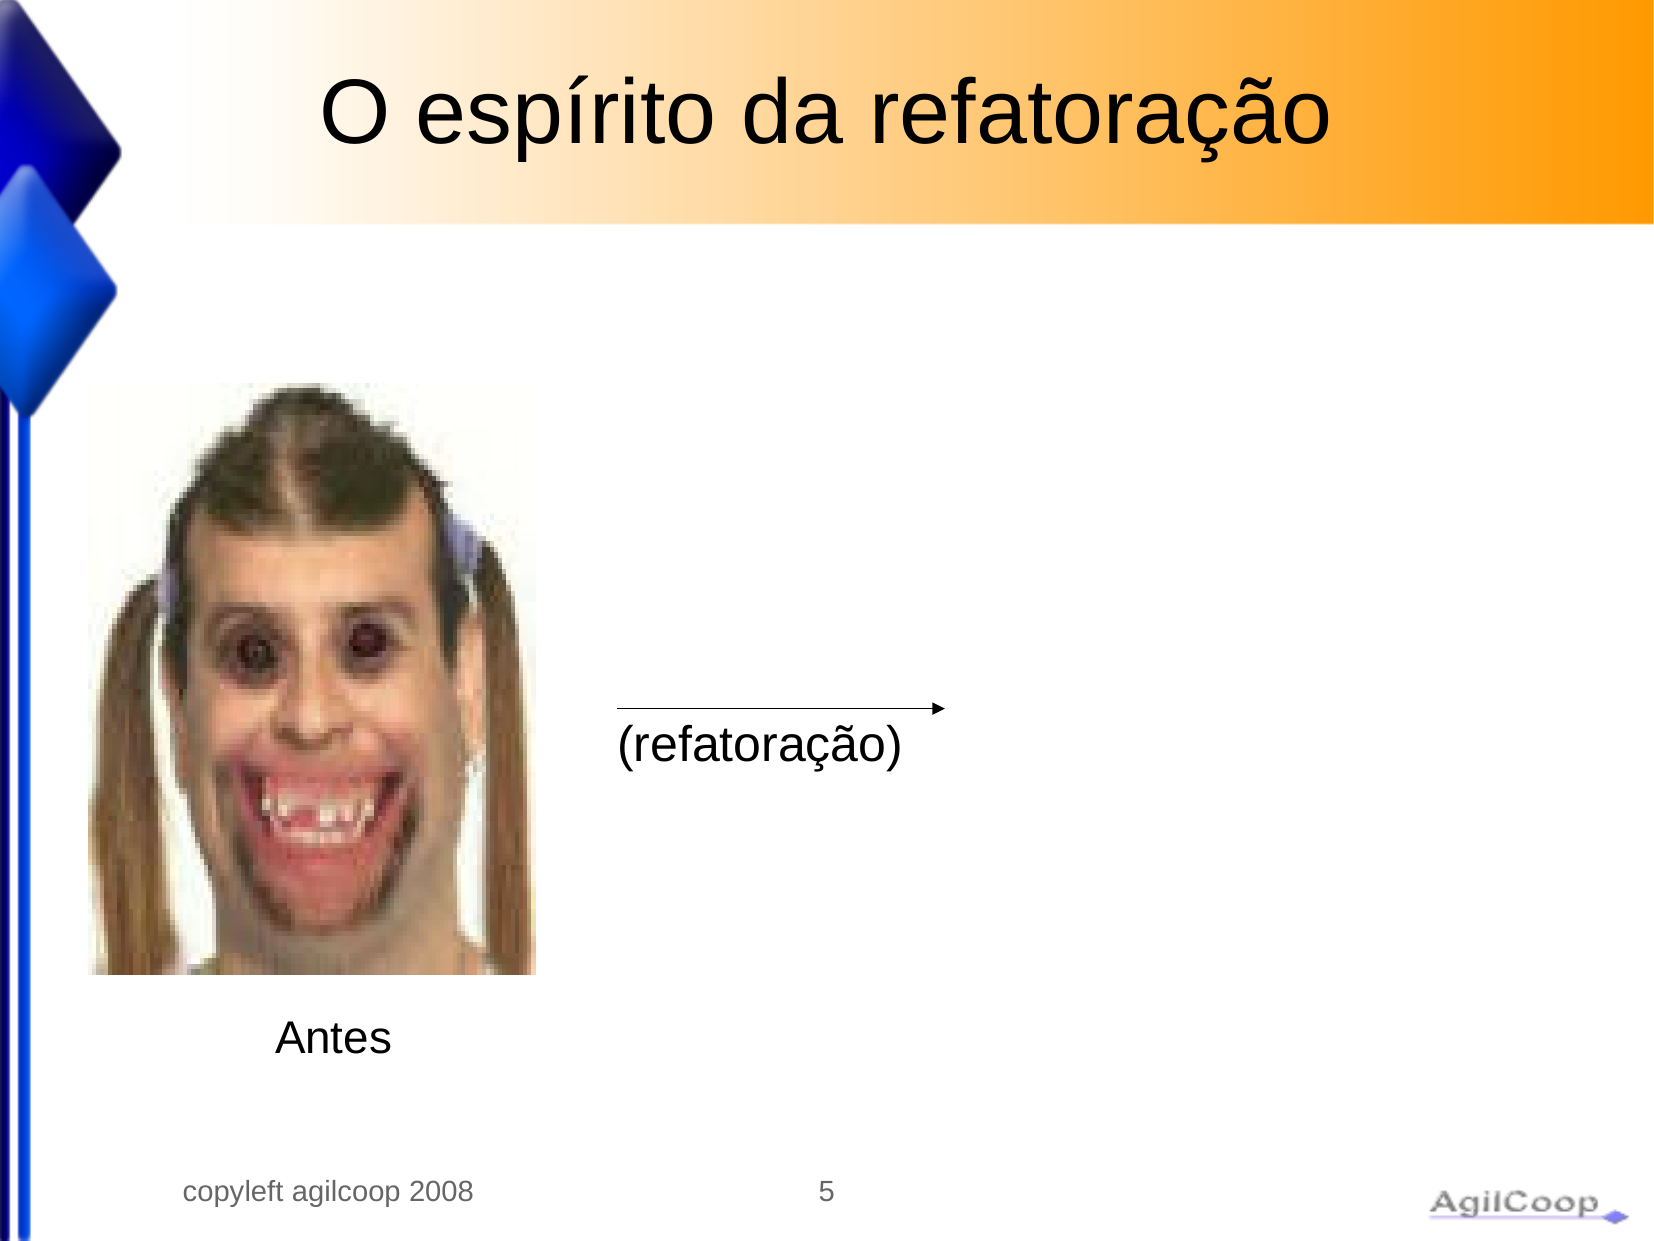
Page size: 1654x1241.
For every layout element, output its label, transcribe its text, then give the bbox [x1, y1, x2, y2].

picture [0, 0, 1654, 1241]
title O espírito da refatoração [82, 15, 1571, 208]
text_box Antes [260, 1003, 408, 1071]
text_box (refatoração) [602, 708, 919, 780]
